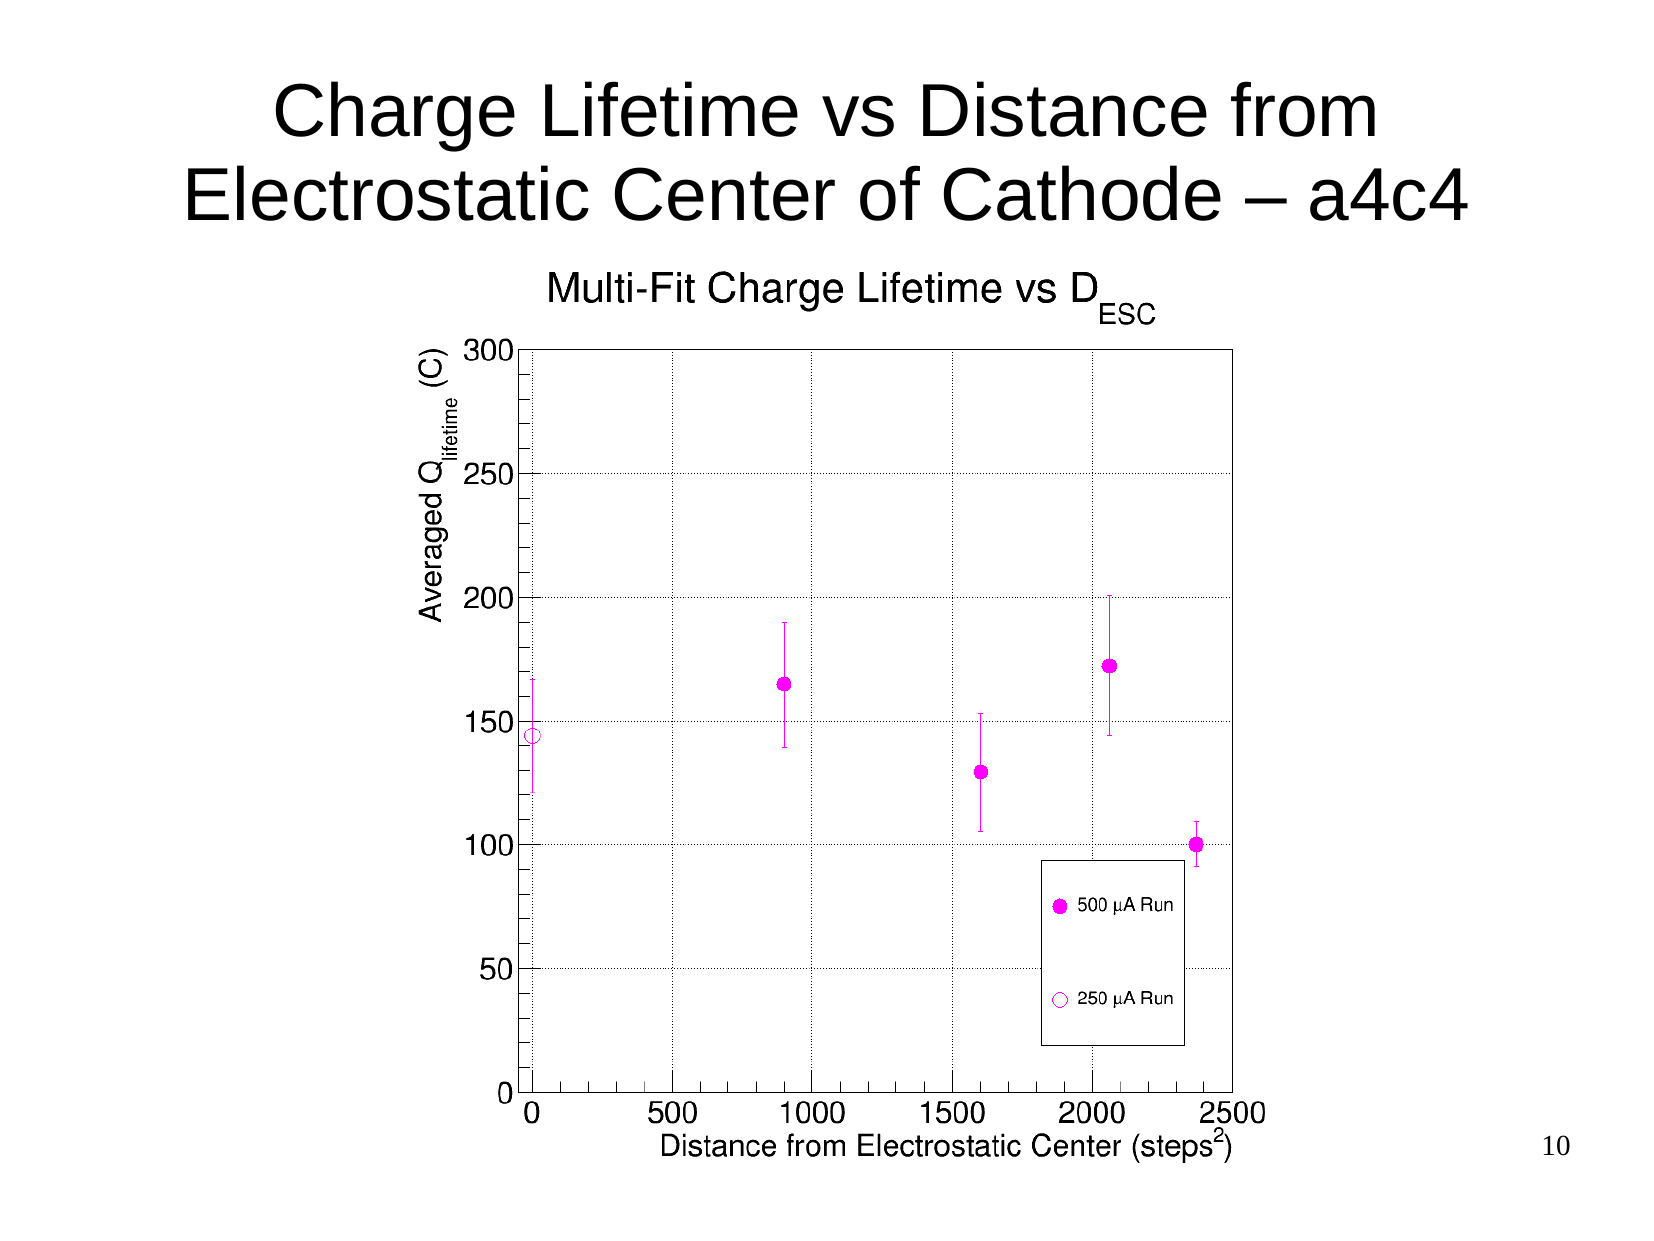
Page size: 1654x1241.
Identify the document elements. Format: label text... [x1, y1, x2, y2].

title Charge Lifetime vs Distance from Electrostatic Center of Cathode – a4c4 [82, 49, 1571, 257]
picture [375, 256, 1327, 1186]
